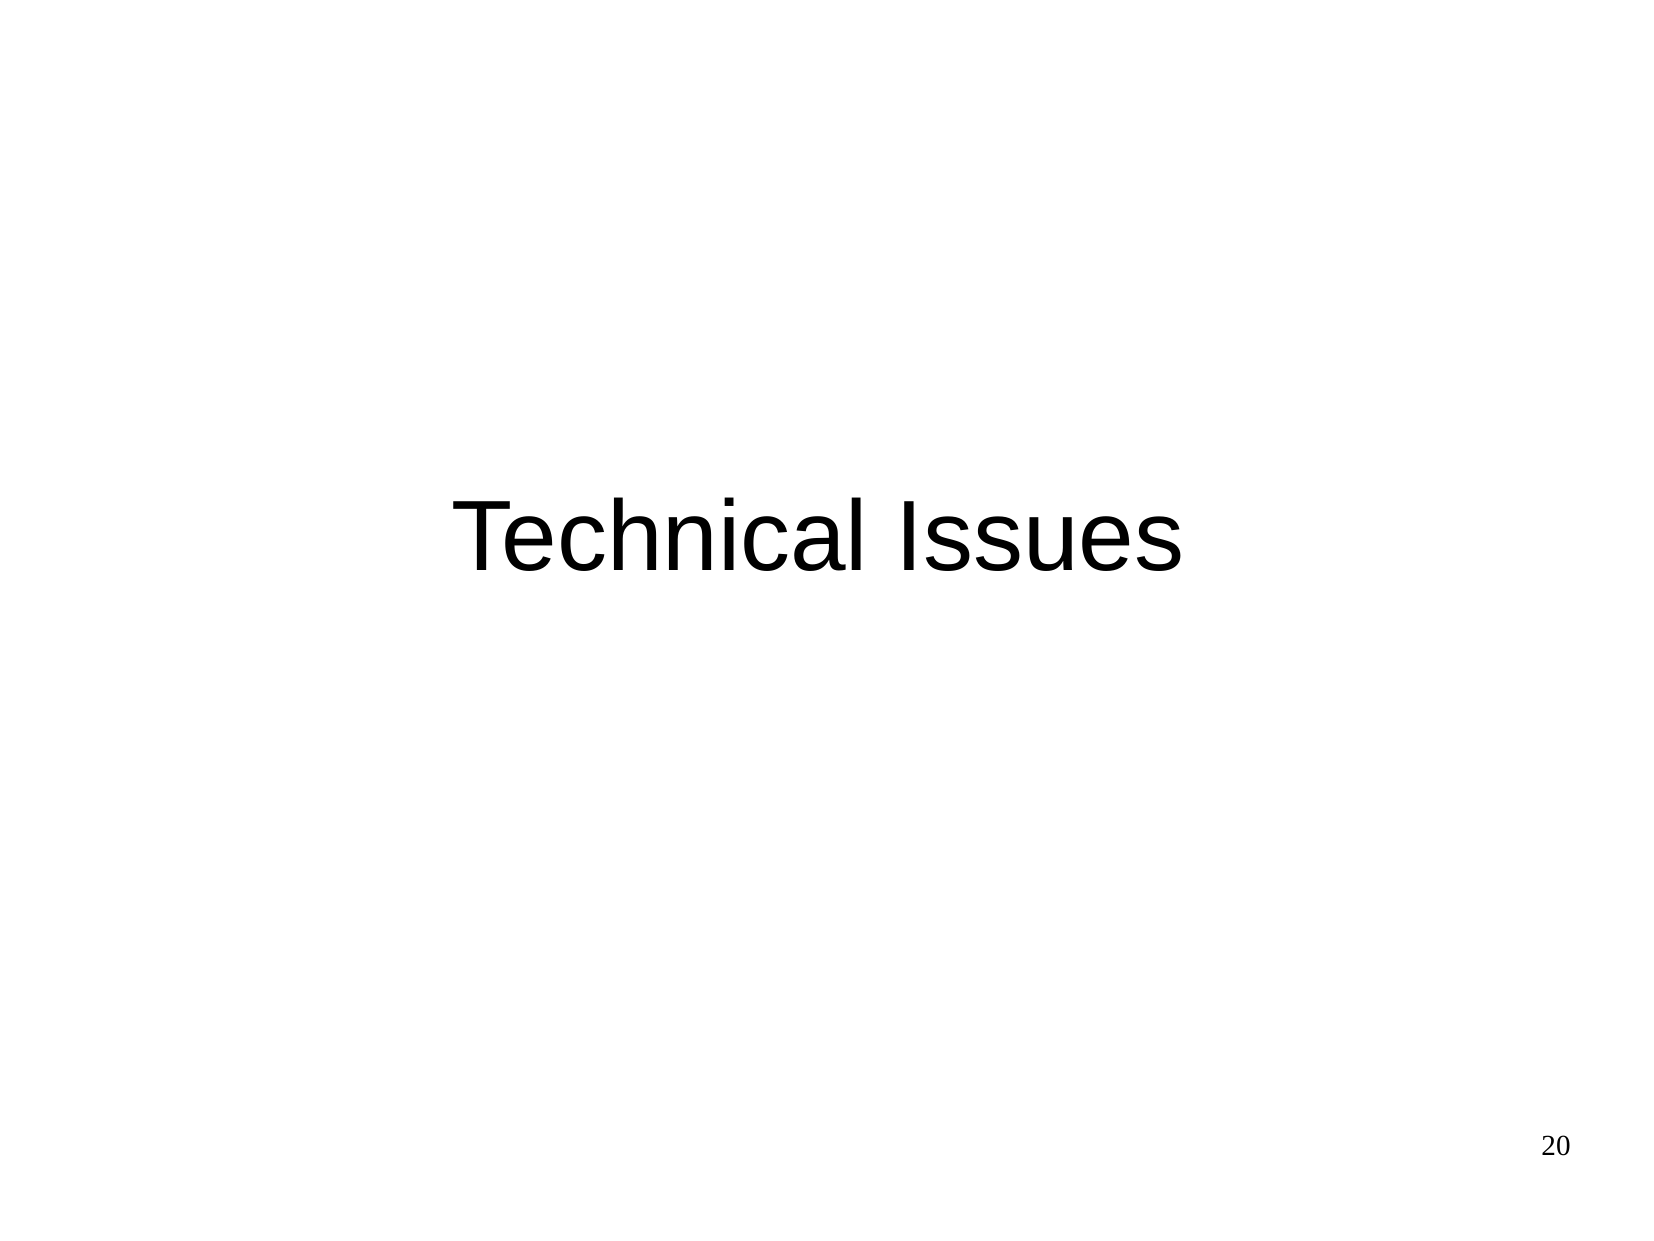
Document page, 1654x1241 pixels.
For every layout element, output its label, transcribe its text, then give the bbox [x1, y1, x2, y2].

text_box Technical Issues [437, 472, 1252, 674]
